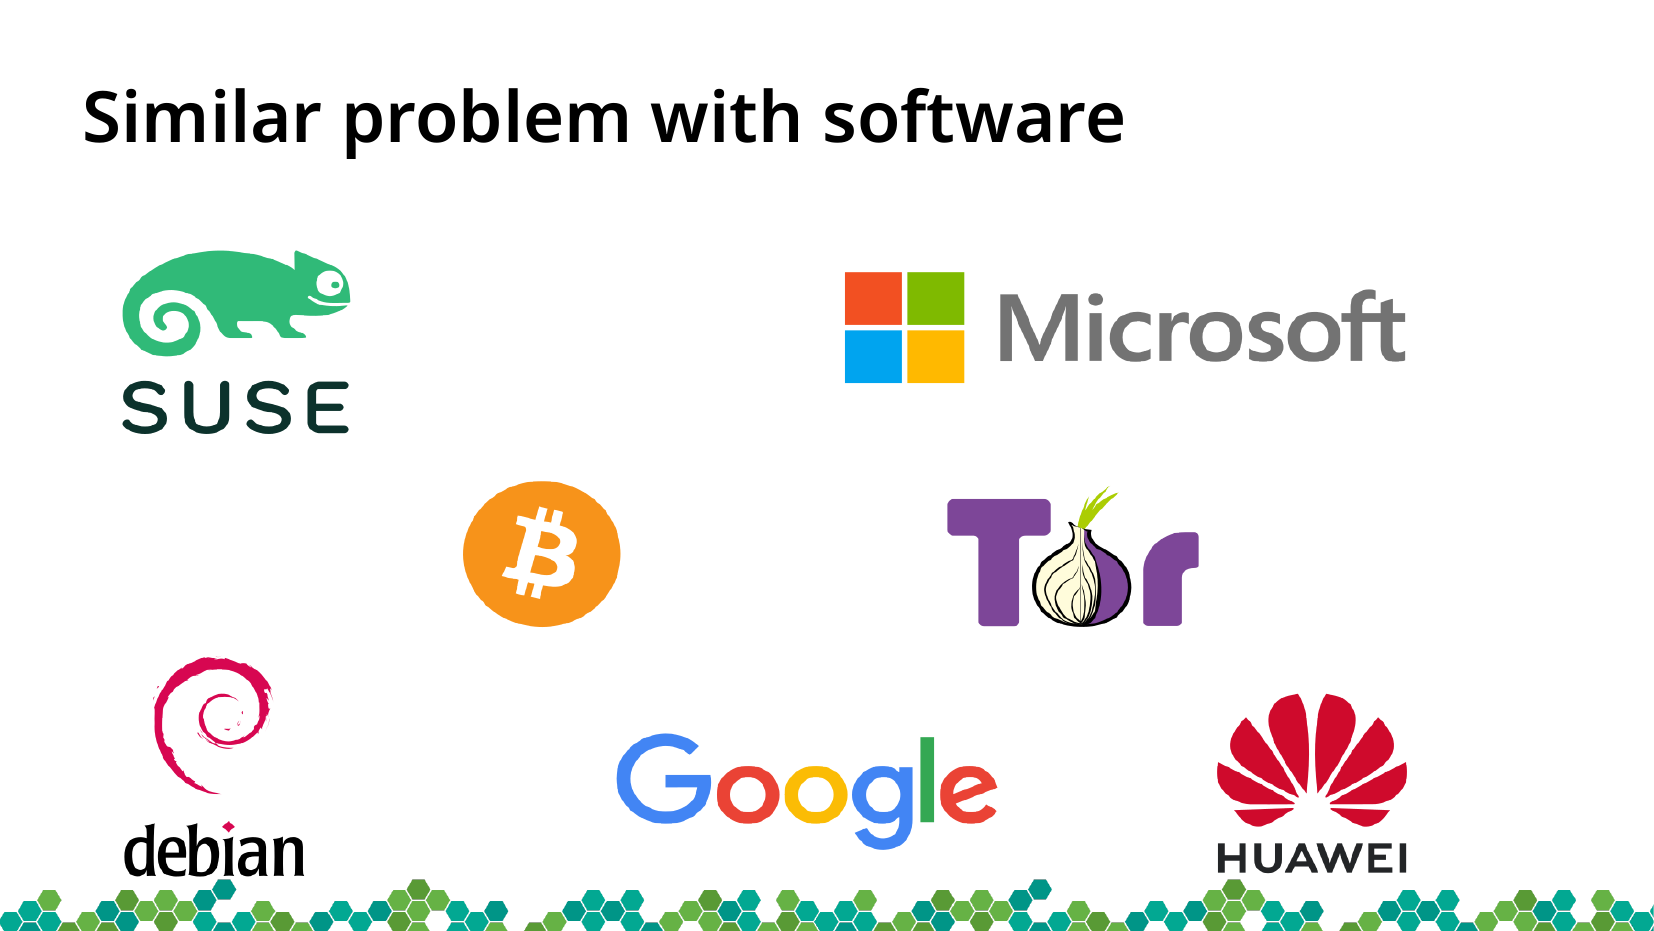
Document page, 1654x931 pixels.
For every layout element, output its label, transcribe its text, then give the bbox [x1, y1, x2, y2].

title Similar problem with software [82, 37, 1571, 193]
picture [0, 236, 1654, 931]
